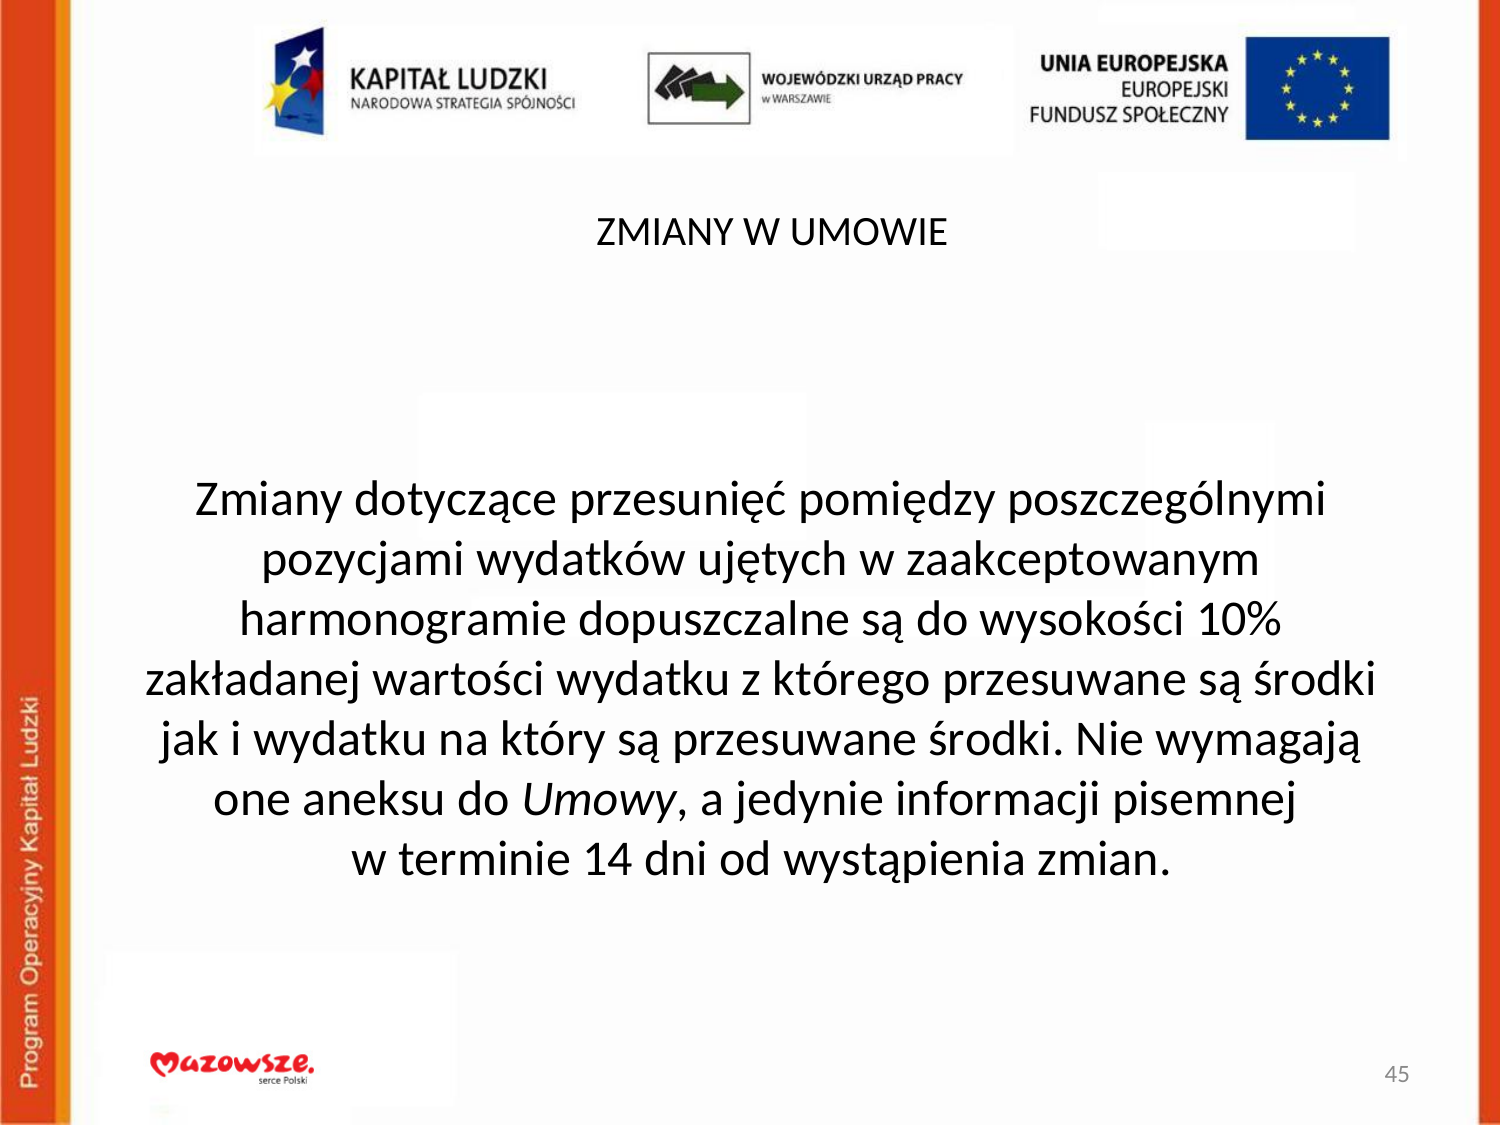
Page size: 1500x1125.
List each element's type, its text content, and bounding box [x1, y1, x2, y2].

title Zmiany dotyczące przesunięć pomiędzy poszczególnymi pozycjami wydatków ujętych w zaakceptowanym harmonogramie dopuszczalne są do wysokości 10% zakładanej wartości wydatku z którego przesuwane są środki jak i wydatku na który są przesuwane środki. Nie wymagają one aneksu do Umowy, a jedynie informacji pisemnej w terminie 14 dni od wystąpienia zmian. [112, 278, 1411, 1012]
text_box <numer> [1074, 1042, 1426, 1103]
picture [0, 0, 1500, 1125]
text_box ZMIANY W UMOWIE [194, 196, 1351, 256]
